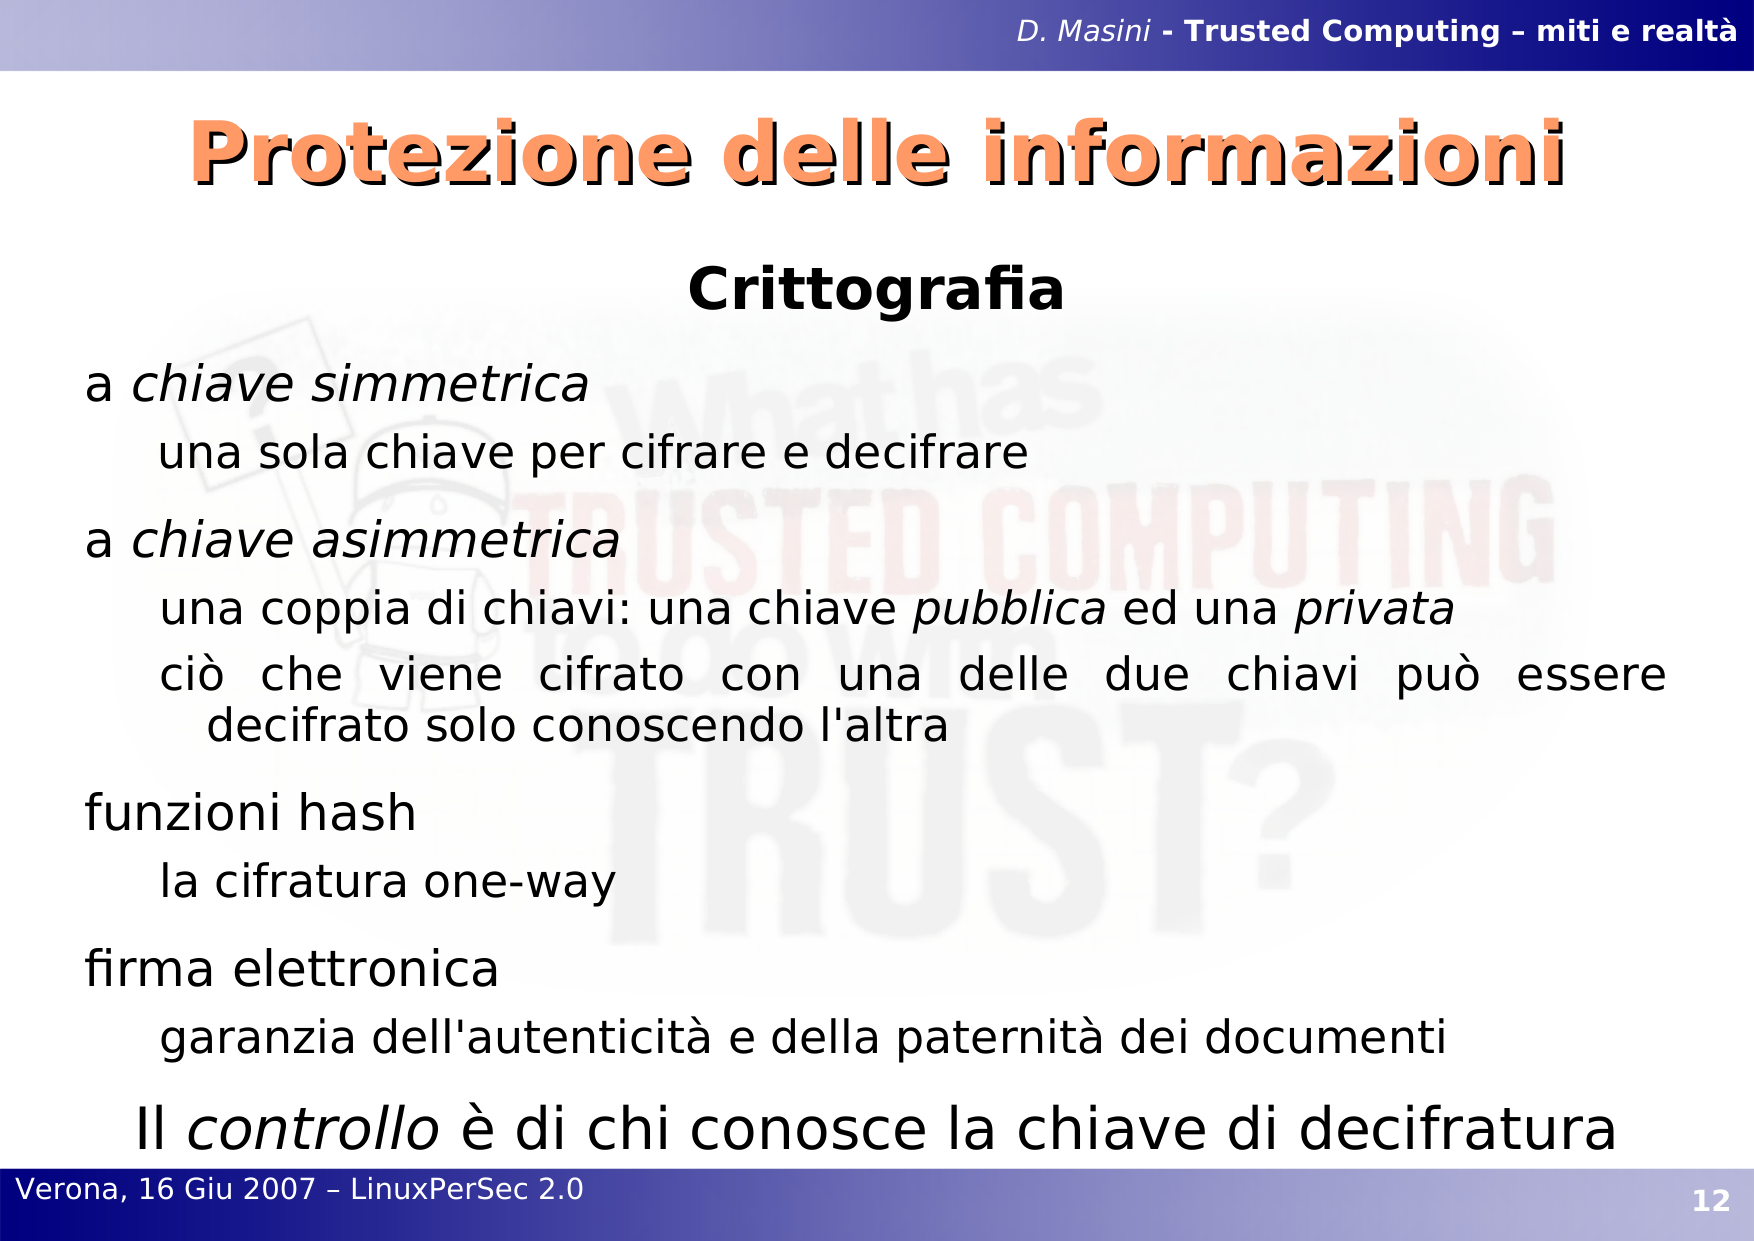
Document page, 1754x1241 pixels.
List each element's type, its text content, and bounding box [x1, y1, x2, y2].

list Crittografia a chiave simmetrica una sola chiave per cifrare e decifrare a chiave asimmetrica una coppia di chiavi: una chiave pubblica ed una privata ciò che viene cifrato con una delle due chiavi può essere decifrato solo conoscendo l'altra funzioni hash la cifratura one-way firma elettronica garanzia dell'autenticità e della paternità dei documenti Il controllo è di chi conosce la chiave di decifratura [84, 257, 1670, 1166]
picture [0, 0, 1754, 1241]
title Protezione delle informazioni [87, 49, 1667, 257]
